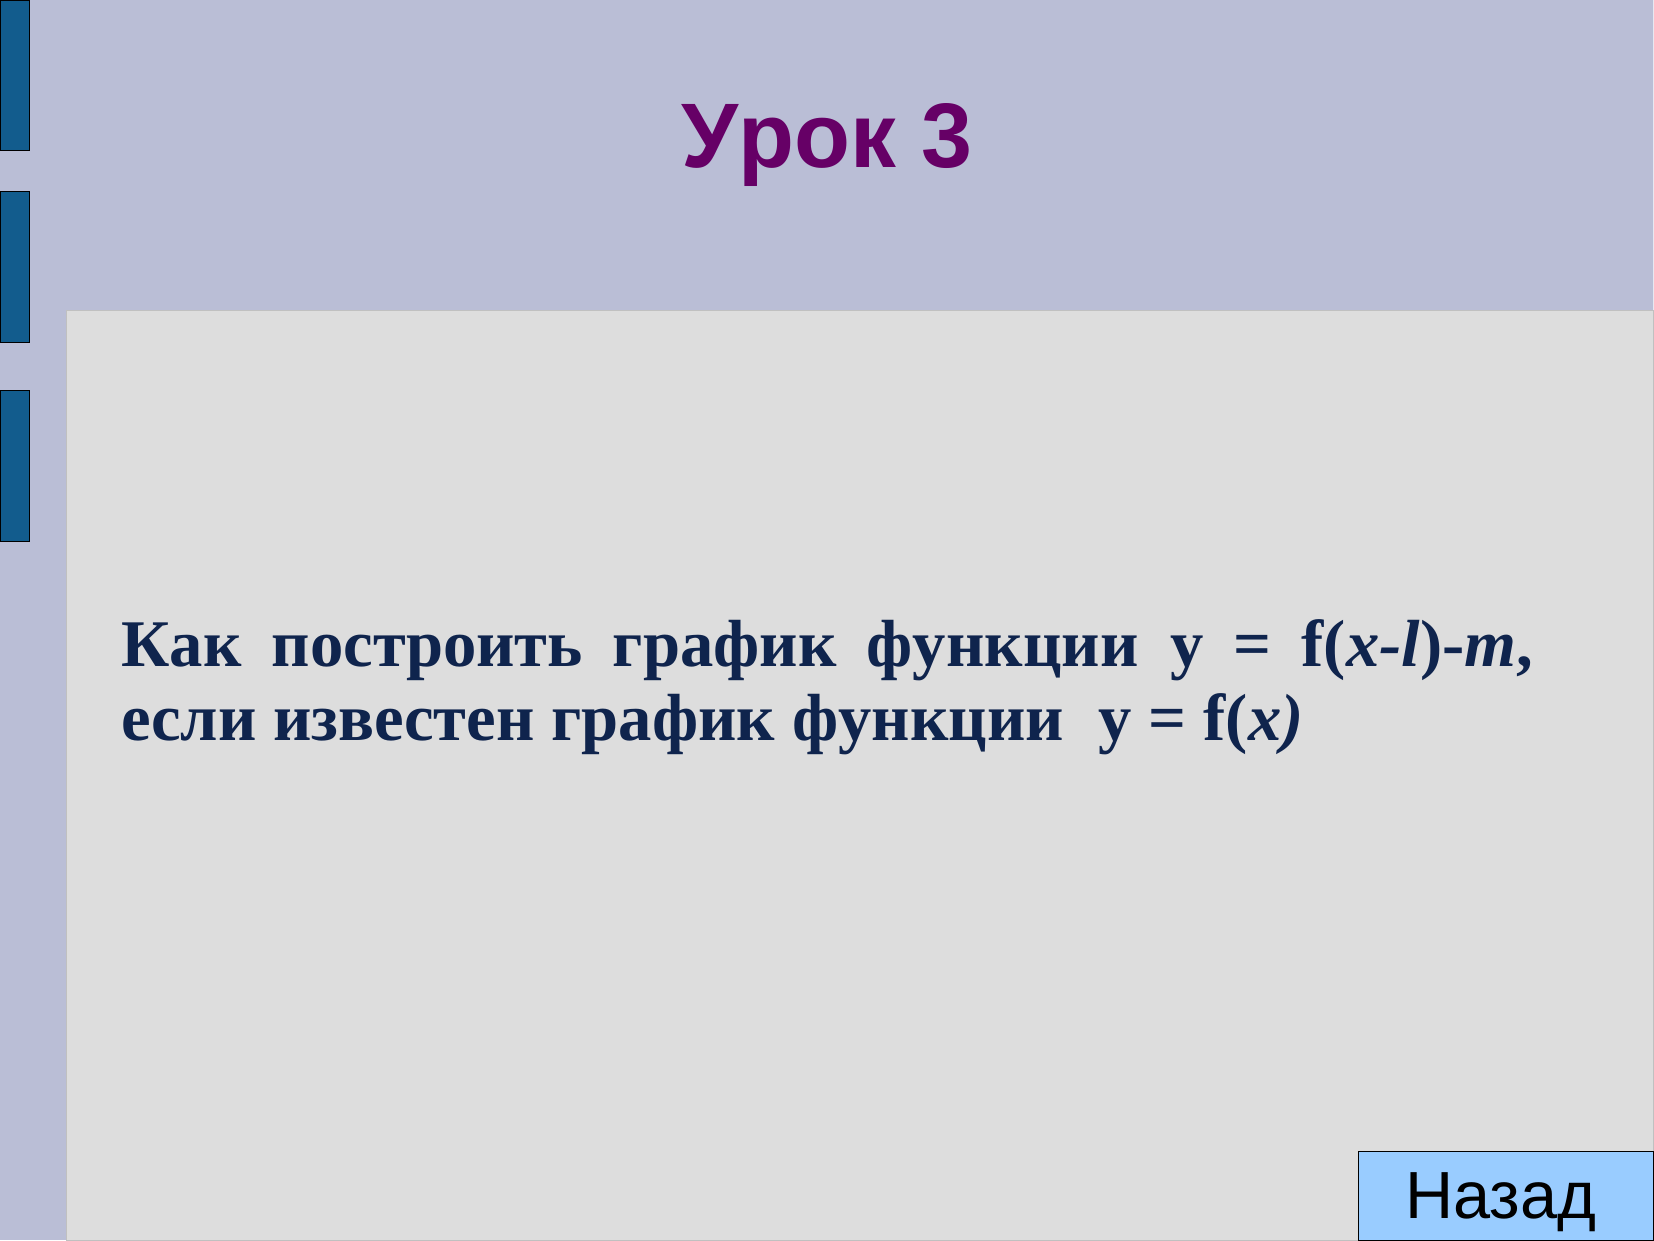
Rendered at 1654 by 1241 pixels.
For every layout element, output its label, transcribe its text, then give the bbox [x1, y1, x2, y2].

text_box Назад [1358, 1151, 1654, 1241]
subtitle Как построить график функции y = f(x-l)-m, если известен график функции y = f(x) [121, 269, 1534, 1093]
title Урок 3 [121, 49, 1534, 222]
